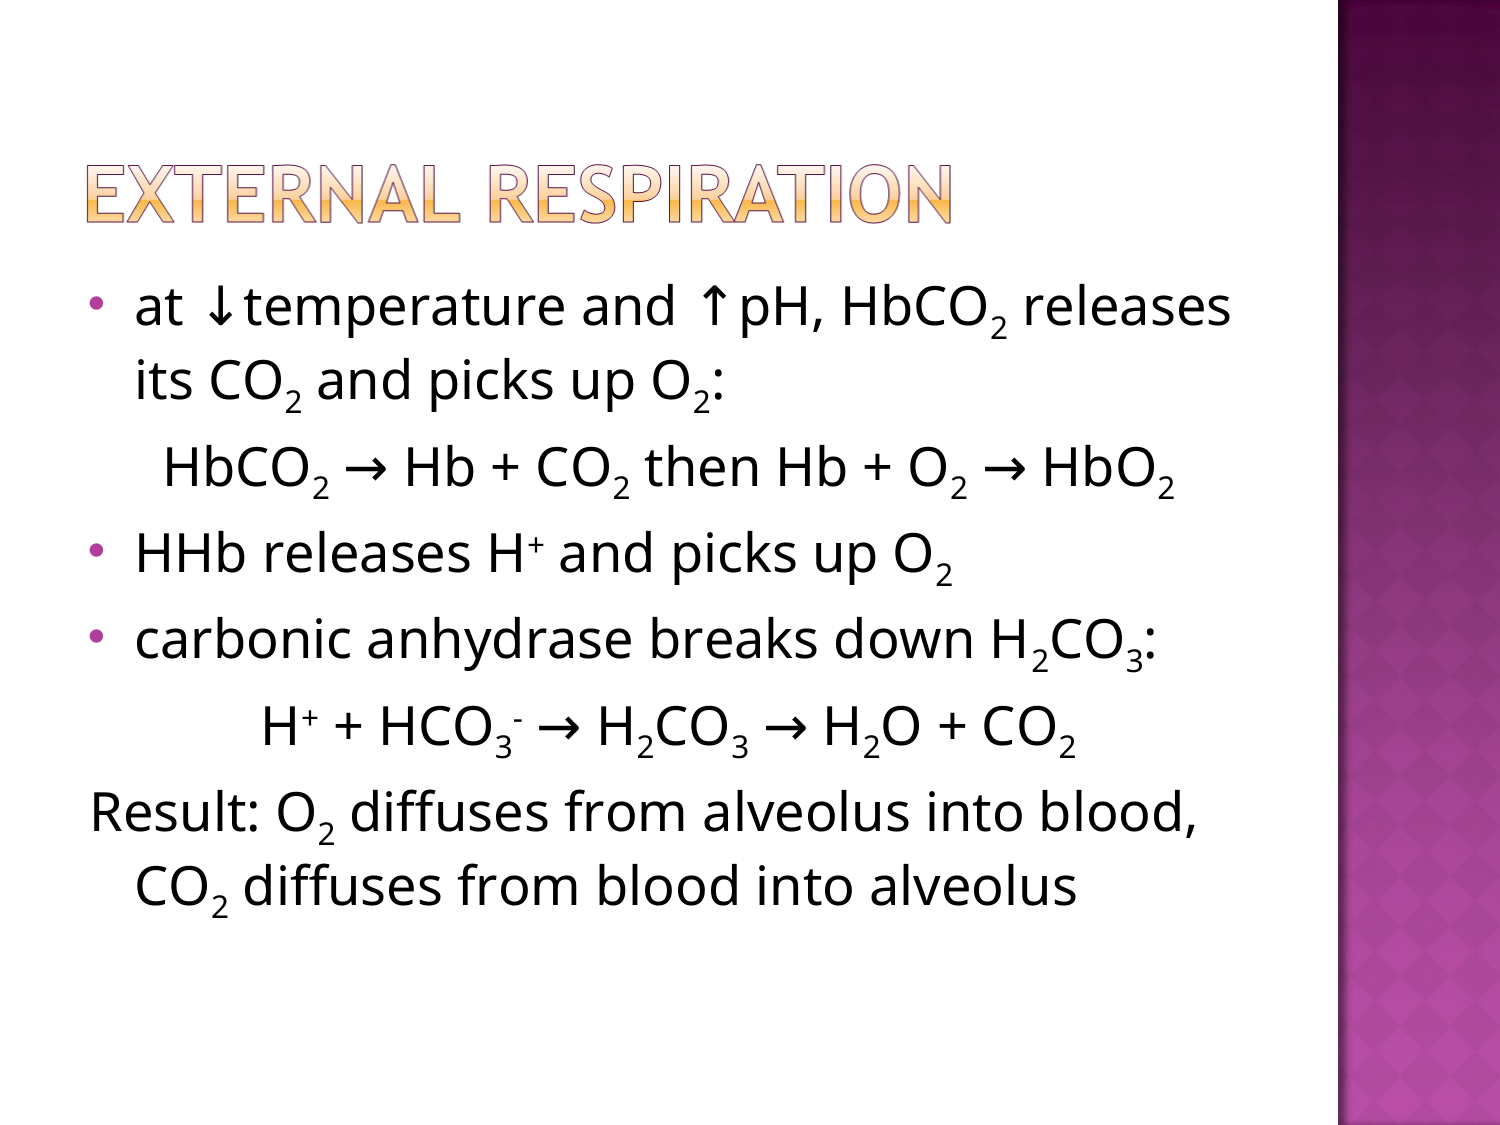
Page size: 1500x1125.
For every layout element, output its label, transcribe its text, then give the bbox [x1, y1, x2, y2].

list at ↓temperature and ↑pH, HbCO2 releases its CO2 and picks up O2: HbCO2 → Hb + CO2 then Hb + O2 → HbO2 HHb releases H+ and picks up O2 carbonic anhydrase breaks down H2CO3: H+ + HCO3- → H2CO3 → H2O + CO2 Result: O2 diffuses from alveolus into blood, CO2 diffuses from blood into alveolus [75, 263, 1263, 1060]
text_box [34, 52, 1265, 241]
picture [1337, 0, 1500, 1125]
